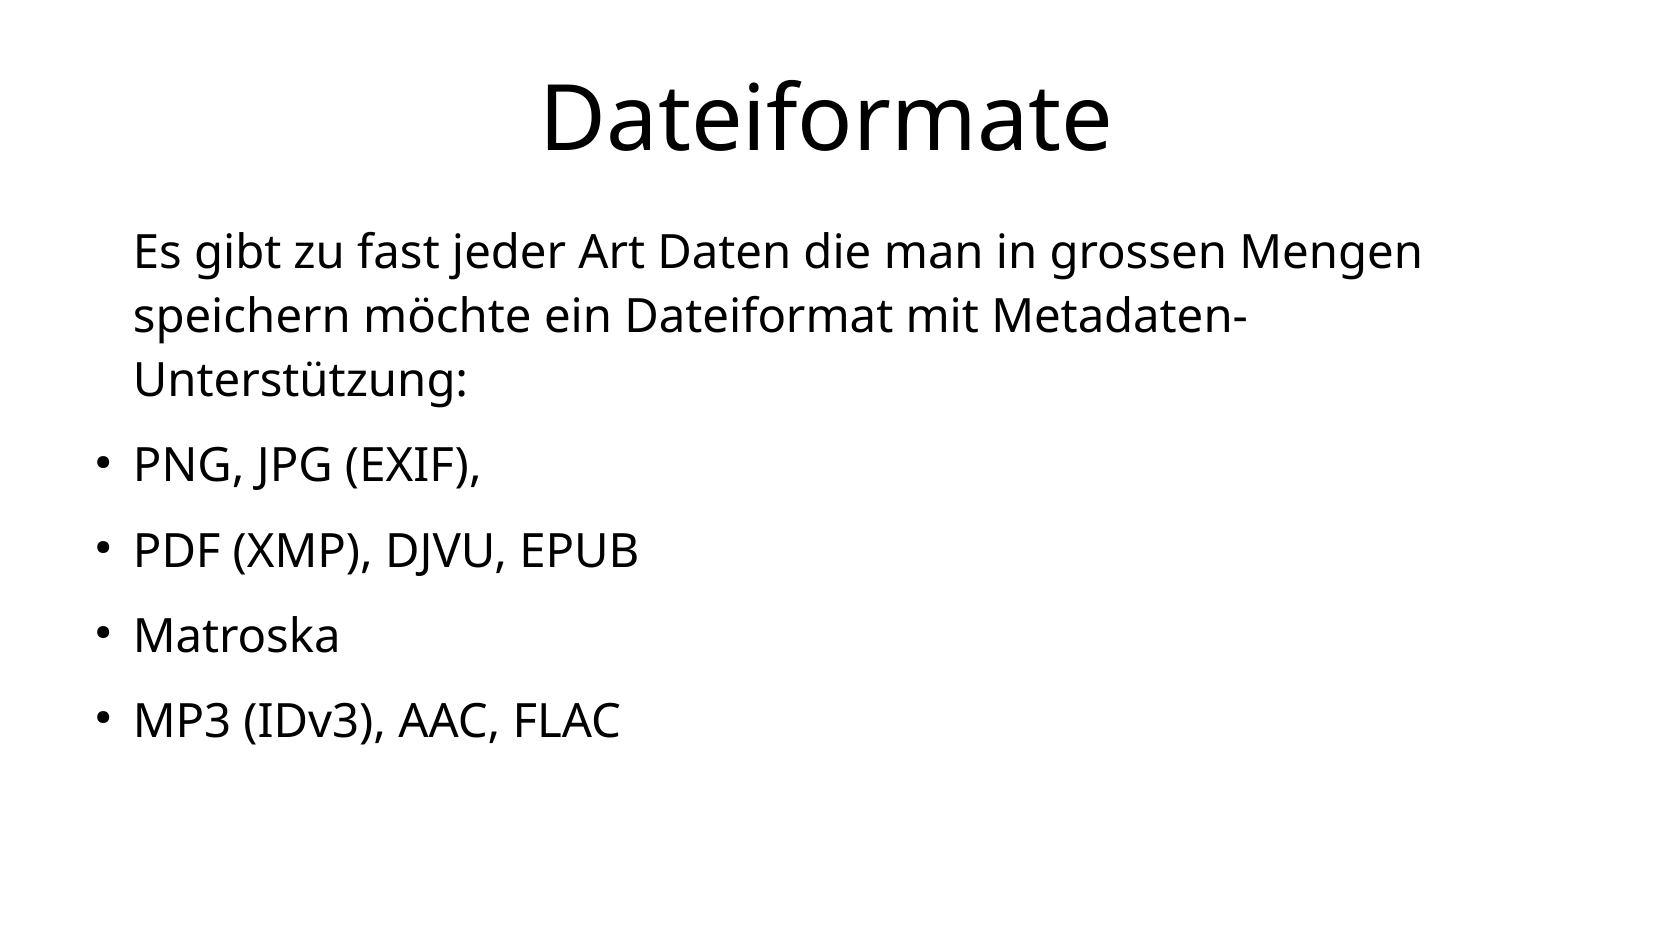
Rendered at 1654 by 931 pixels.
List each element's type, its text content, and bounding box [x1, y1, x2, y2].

title Dateiformate [82, 37, 1571, 193]
list Es gibt zu fast jeder Art Daten die man in grossen Mengen speichern möchte ein Dateiformat mit Metadaten-Unterstützung: PNG, JPG (EXIF), PDF (XMP), DJVU, EPUB Matroska MP3 (IDv3), AAC, FLAC [82, 217, 1571, 758]
